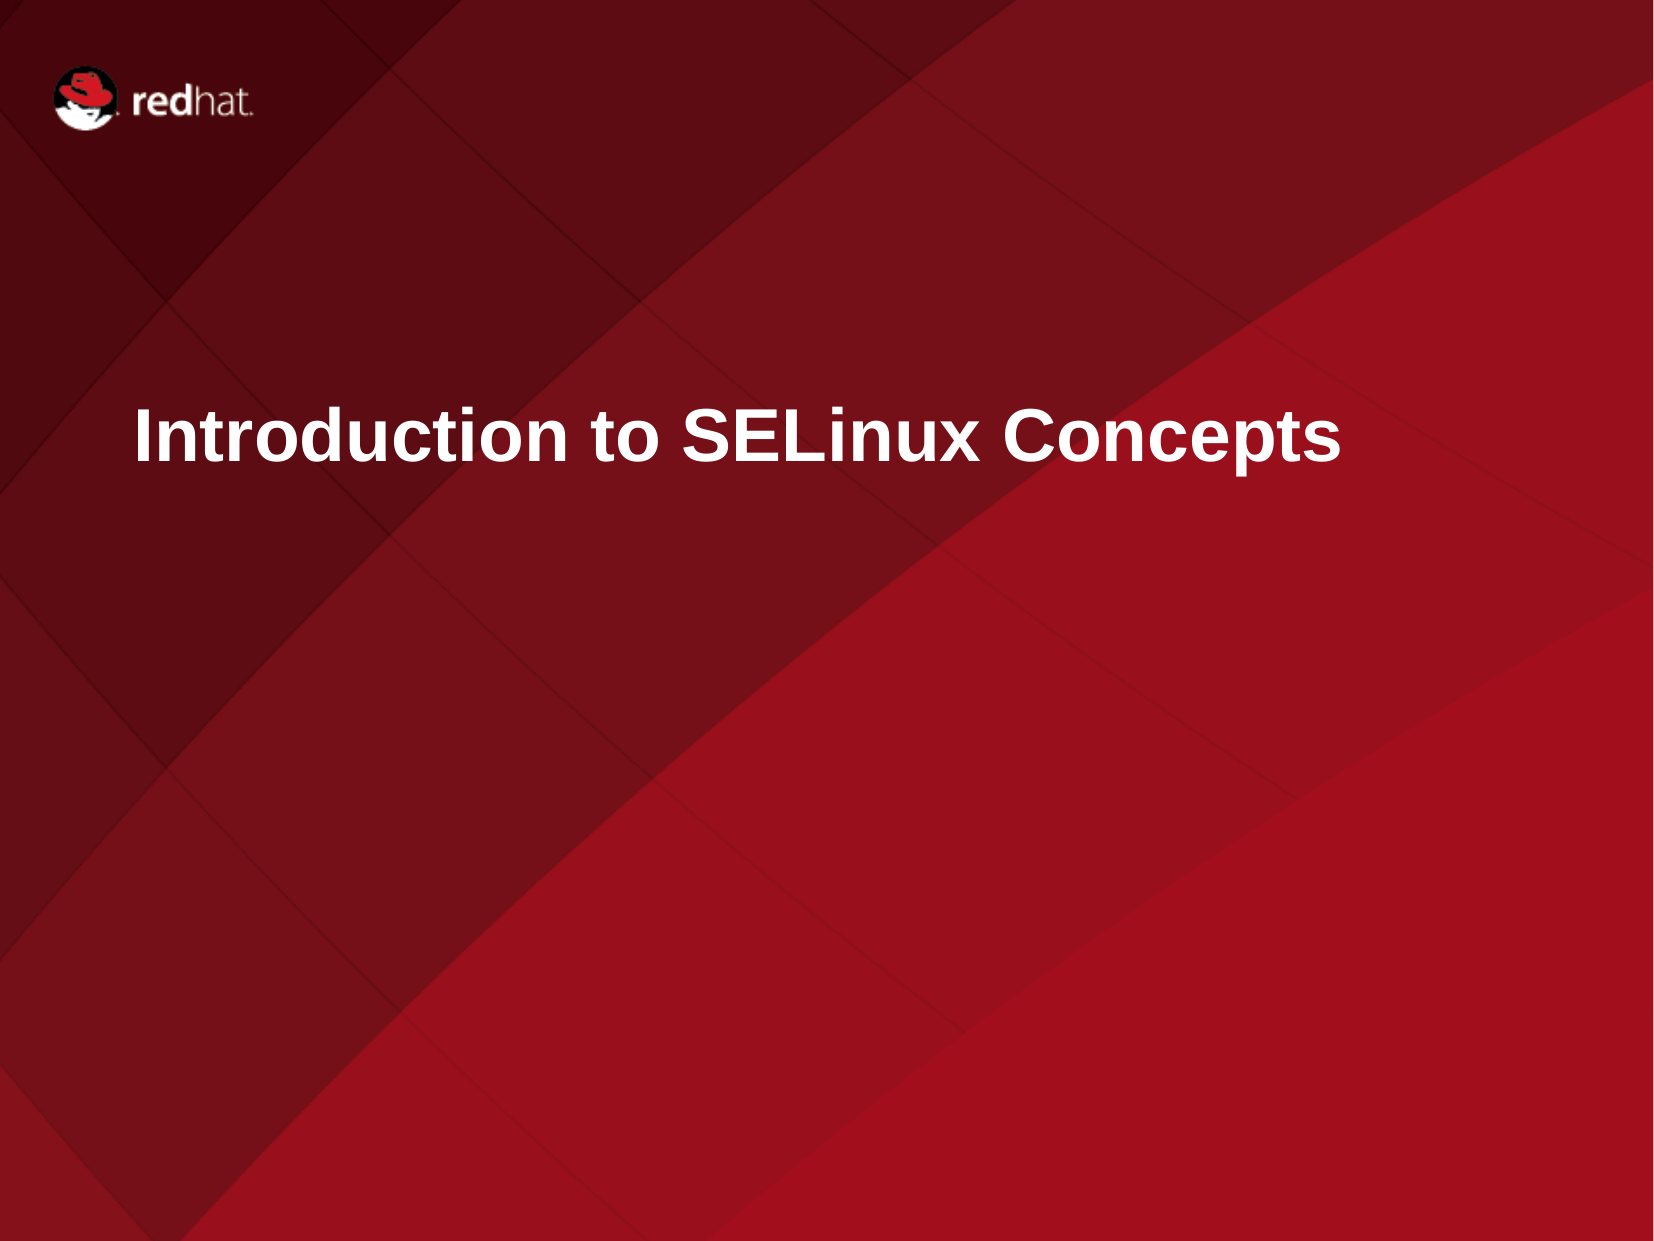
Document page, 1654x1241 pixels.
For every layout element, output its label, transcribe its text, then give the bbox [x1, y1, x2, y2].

picture [0, 0, 1654, 1241]
text_box Introduction to SELinux Concepts [133, 225, 1560, 887]
